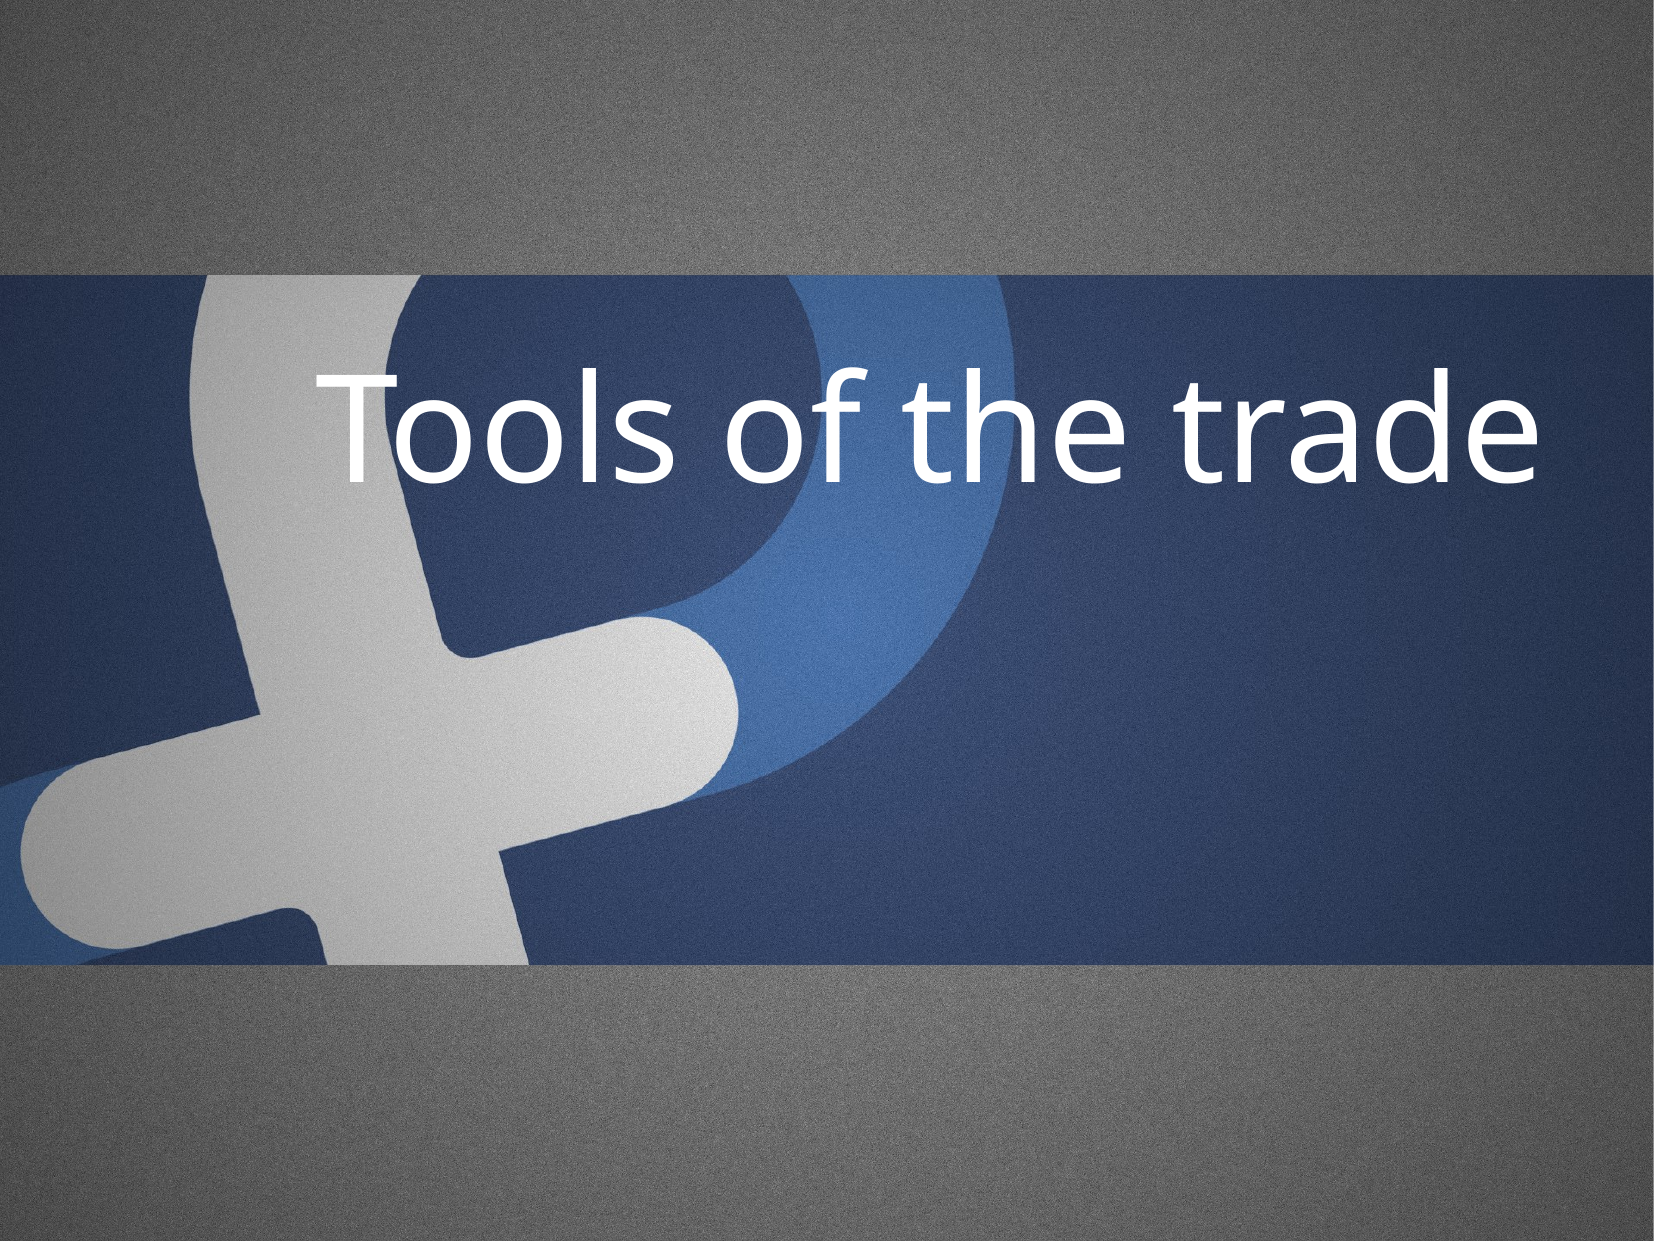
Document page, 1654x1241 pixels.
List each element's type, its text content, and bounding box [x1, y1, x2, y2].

text_box Tools of the trade [227, 315, 1561, 654]
picture [0, 0, 1654, 1241]
